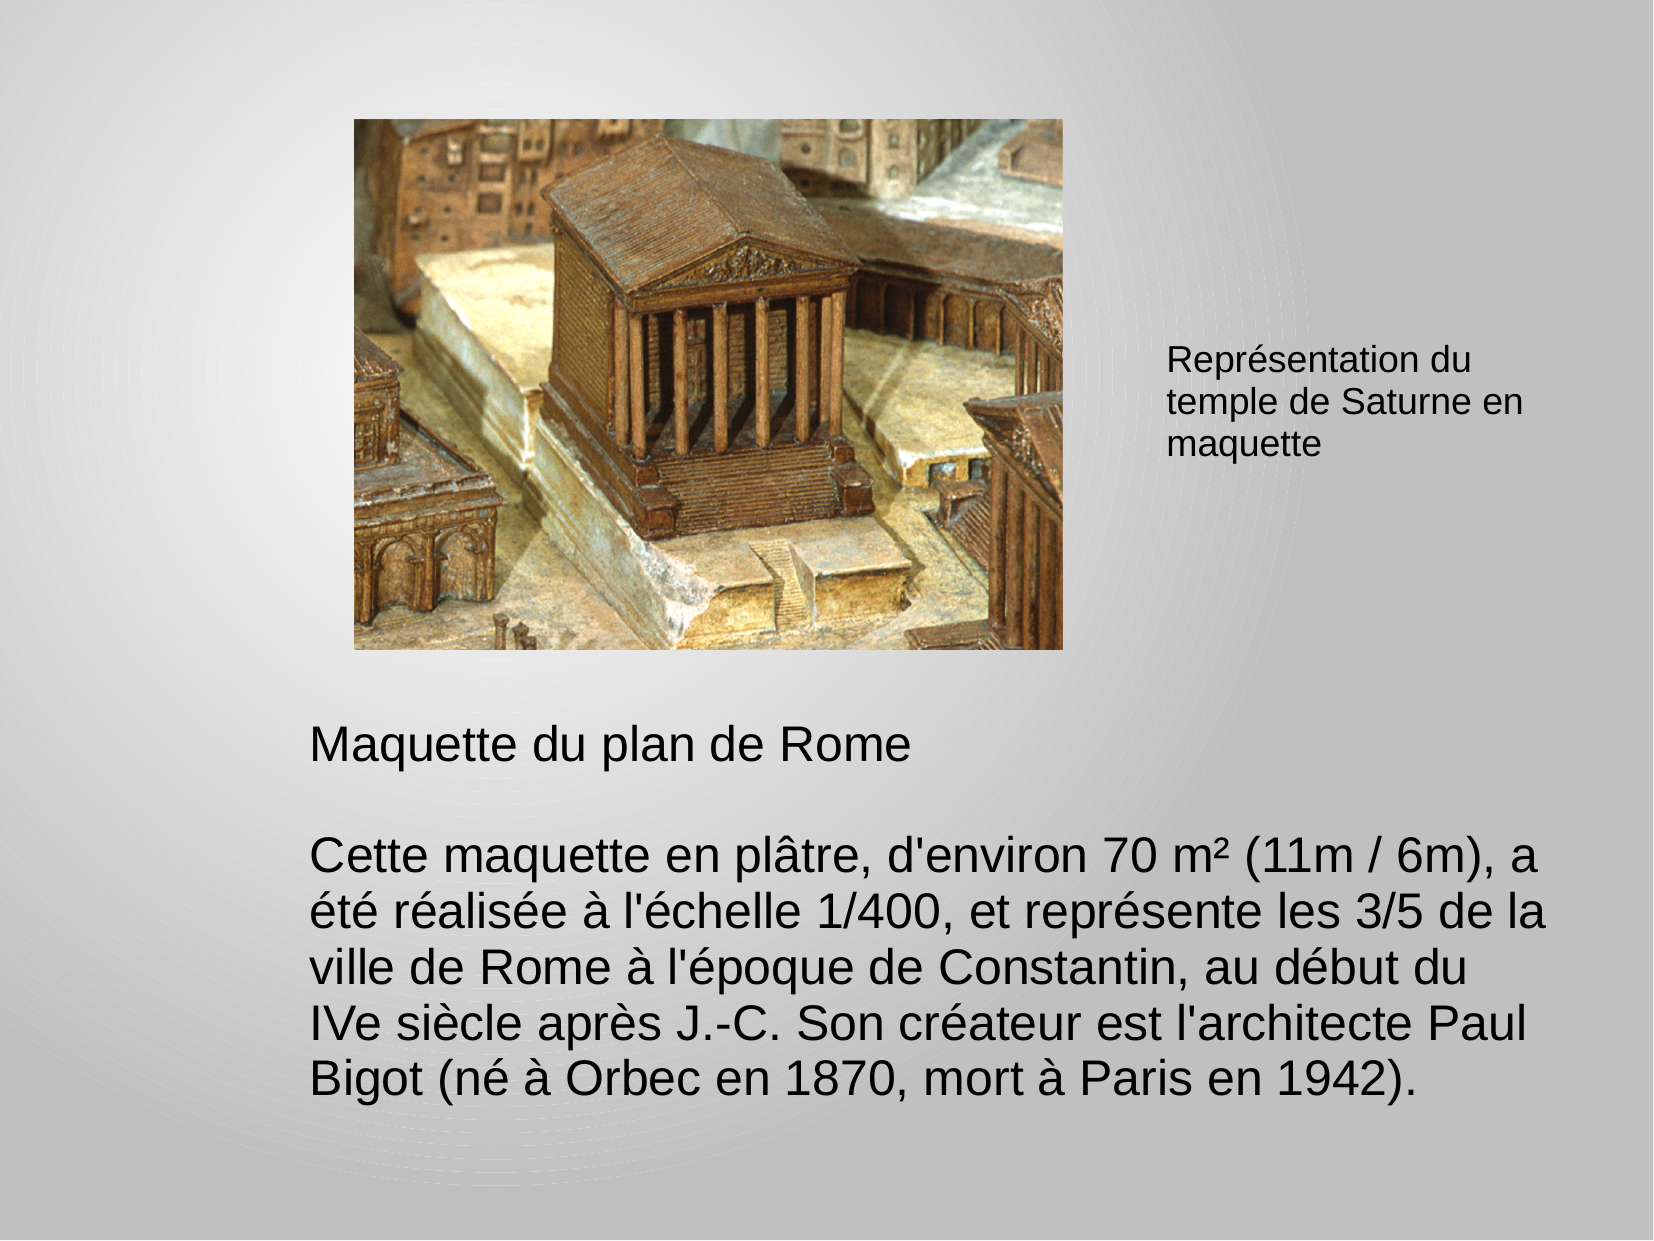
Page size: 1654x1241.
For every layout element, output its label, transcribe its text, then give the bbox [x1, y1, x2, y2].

text_box Représentation du temple de Saturne en maquette [1151, 331, 1595, 473]
text_box Maquette du plan de Rome Cette maquette en plâtre, d'environ 70 m² (11m / 6m), a été réalisée à l'échelle 1/400, et représente les 3/5 de la ville de Rome à l'époque de Constantin, au début du IVe siècle après J.-C. Son créateur est l'architecte Paul Bigot (né à Orbec en 1870, mort à Paris en 1942). [295, 708, 1565, 1114]
picture [353, 118, 1063, 651]
